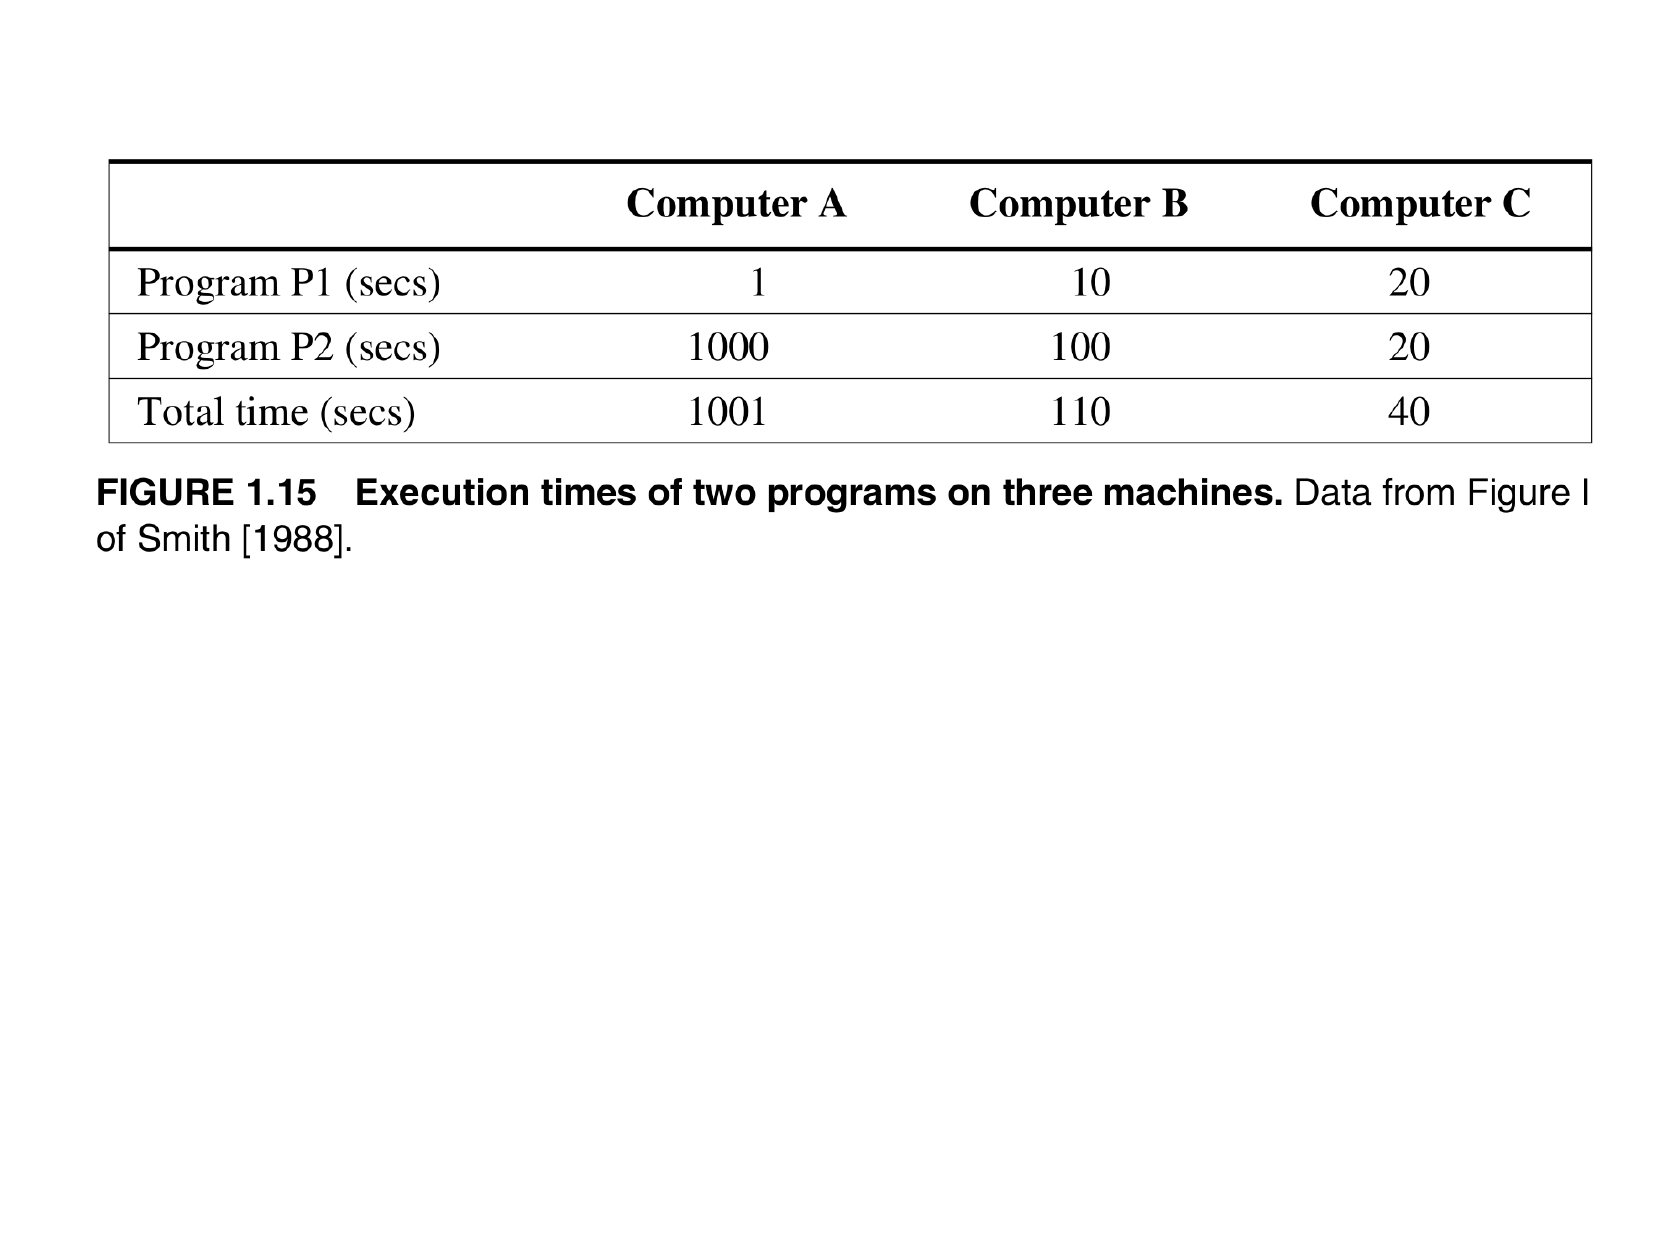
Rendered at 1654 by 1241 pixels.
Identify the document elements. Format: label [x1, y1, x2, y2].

picture [77, 117, 1613, 569]
